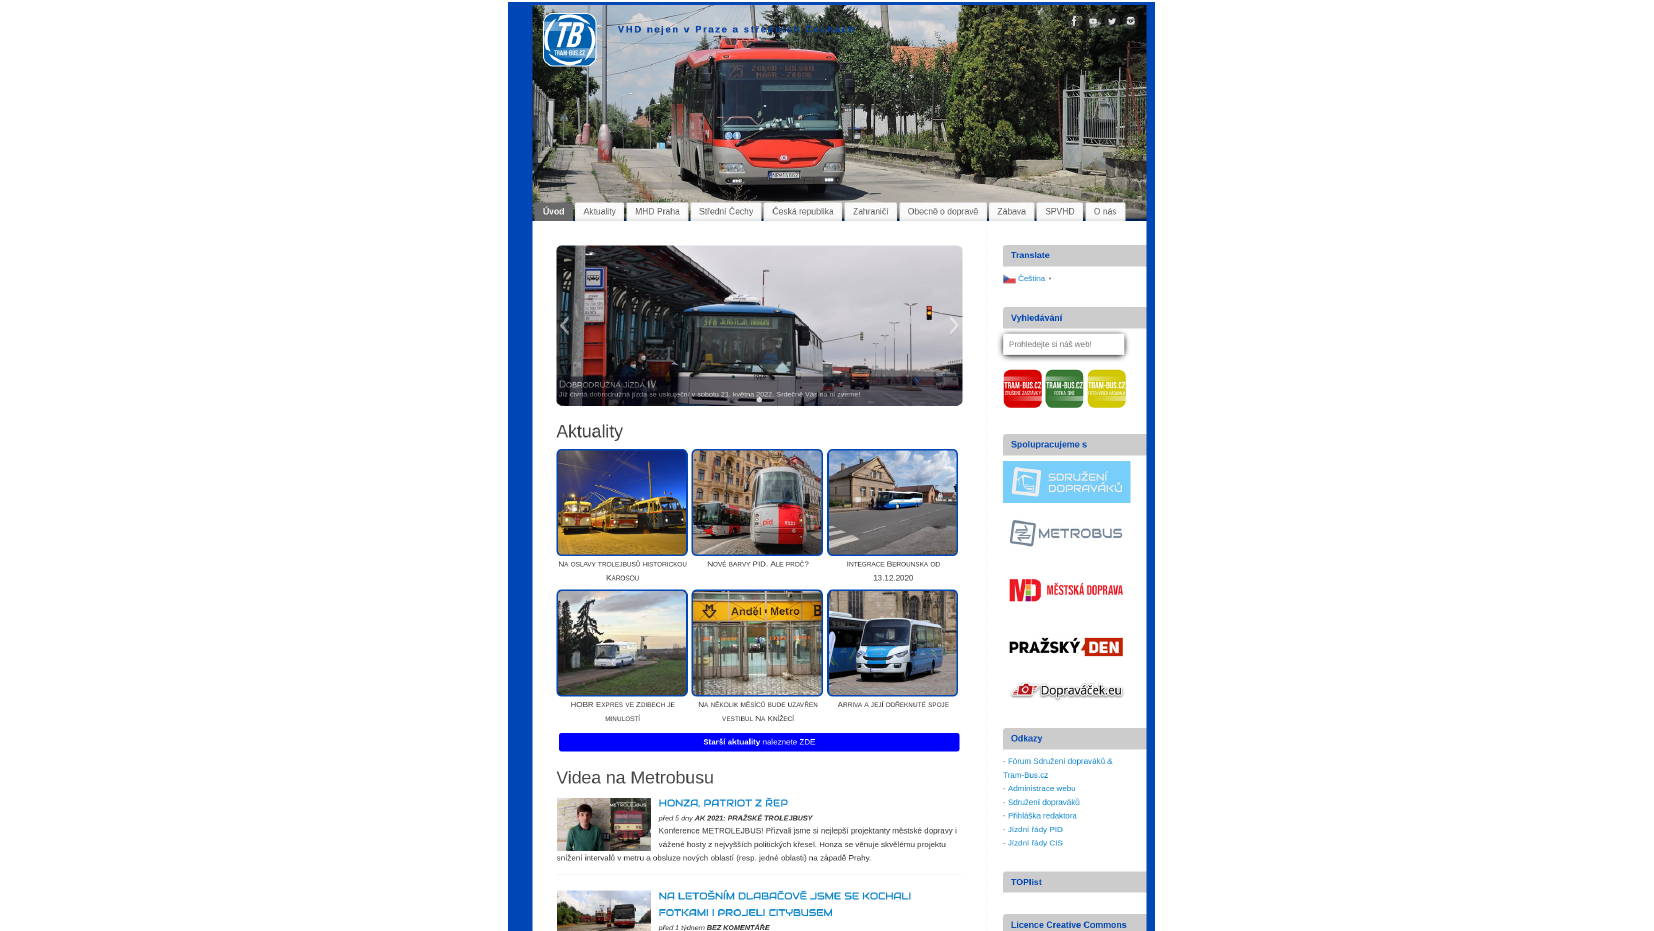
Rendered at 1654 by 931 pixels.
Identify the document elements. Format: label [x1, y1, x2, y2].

picture [508, 2, 1155, 931]
